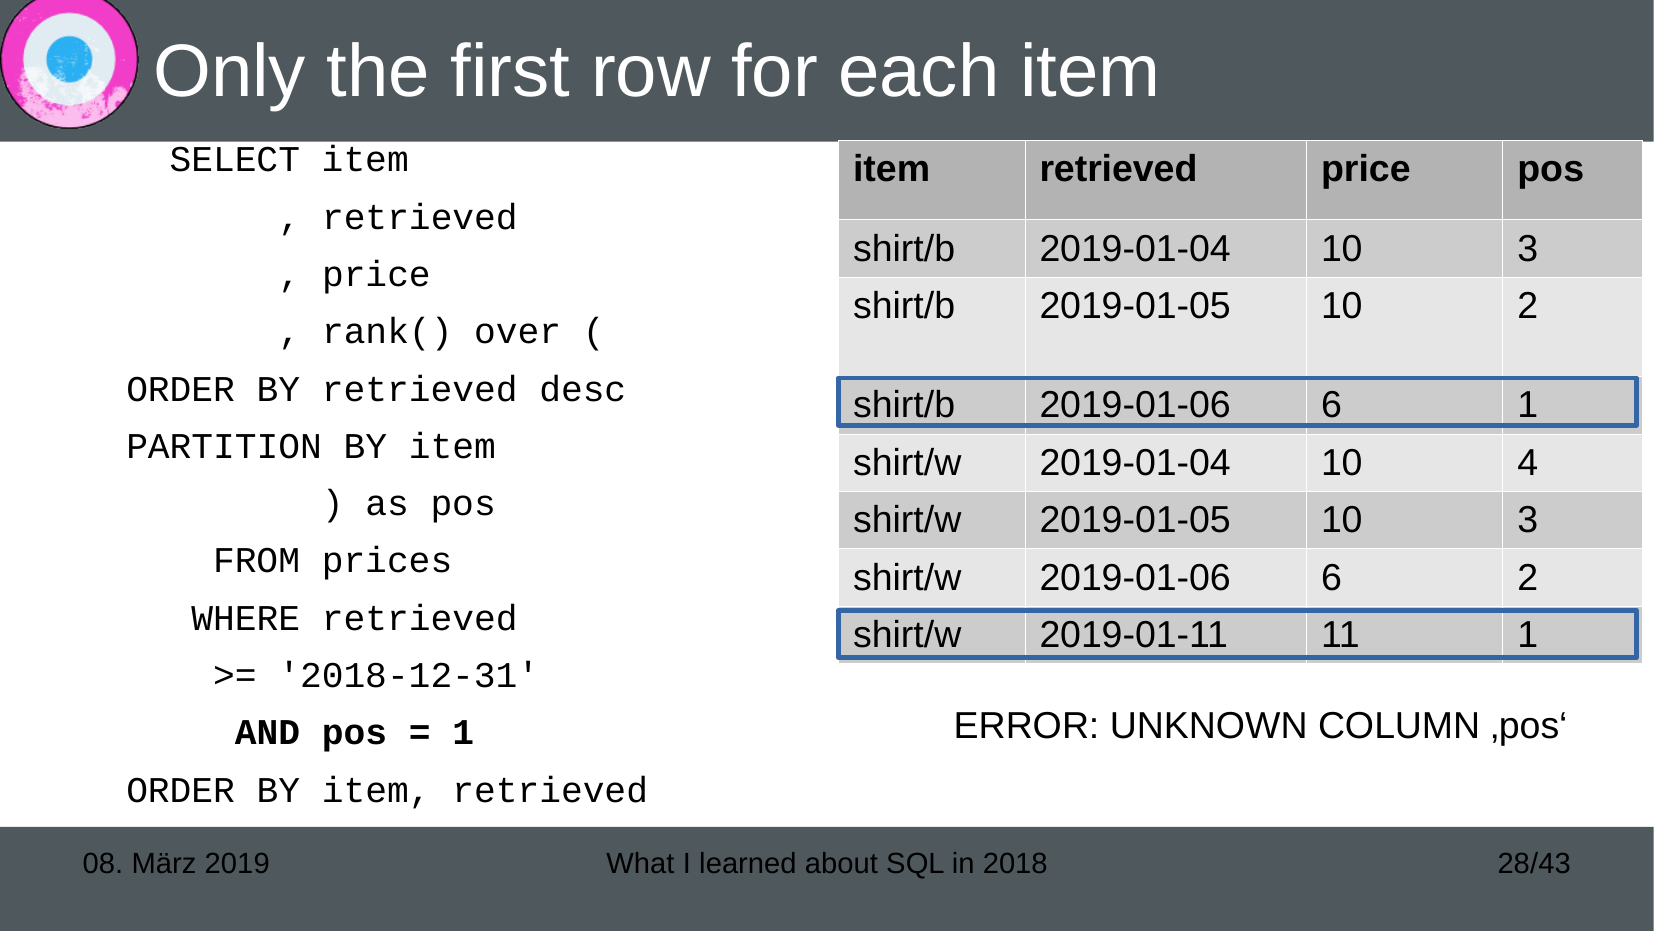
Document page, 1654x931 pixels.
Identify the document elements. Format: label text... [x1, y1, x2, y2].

table_header pos [1503, 141, 1642, 219]
table_cell shirt/b [841, 380, 1025, 423]
table_cell 2019-01-04 [1026, 435, 1306, 491]
table_cell 6 [1307, 428, 1502, 434]
table_cell 2019-01-06 [1026, 428, 1306, 434]
table_cell shirt/w [841, 613, 1025, 655]
table_cell 1 [1503, 377, 1642, 434]
table_cell 2019-01-11 [1026, 613, 1306, 655]
table_cell 1 [1503, 613, 1634, 655]
table_cell shirt/w [839, 435, 1025, 491]
table_cell 2019-01-04 [1026, 220, 1306, 277]
table_cell shirt/b [839, 428, 1025, 434]
table_cell 4 [1503, 435, 1642, 491]
table_header item [839, 141, 1025, 219]
table_cell 10 [1307, 435, 1502, 491]
table_cell 3 [1503, 492, 1642, 548]
table_cell 10 [1307, 220, 1502, 277]
picture [0, 0, 228, 148]
table_cell 11 [1307, 613, 1502, 655]
table_cell 1 [1503, 607, 1642, 663]
table_cell 10 [1307, 278, 1502, 376]
list SELECT item , retrieved , price , rank() over ( ORDER BY retrieved desc PARTITION BY item ) as pos FROM prices WHERE retrieved >= '2018-12-31' AND pos = 1 ORDER BY item, retrieved [82, 141, 809, 815]
table_cell 3 [1503, 220, 1642, 277]
text_box ERROR: UNKNOWN COLUMN ‚pos‘ [939, 696, 1583, 754]
table_cell shirt/w [839, 492, 1025, 548]
table_cell 2 [1503, 278, 1642, 376]
table_cell 2019-01-06 [1026, 549, 1306, 606]
table_cell shirt/w [839, 549, 1025, 606]
table_cell shirt/b [839, 278, 1025, 376]
table_cell 10 [1307, 492, 1502, 548]
title Only the first row for each item [153, 5, 1654, 136]
table_cell 2019-01-05 [1026, 278, 1306, 376]
table_cell 1 [1503, 380, 1634, 423]
table_cell 2 [1503, 549, 1642, 606]
table_cell shirt/b [839, 220, 1025, 277]
table_header retrieved [1026, 141, 1306, 219]
table_cell 2019-01-06 [1026, 380, 1306, 423]
table_cell 2019-01-05 [1026, 492, 1306, 548]
table_cell 6 [1307, 380, 1502, 423]
table_cell 6 [1307, 549, 1502, 606]
table_header price [1307, 141, 1502, 219]
